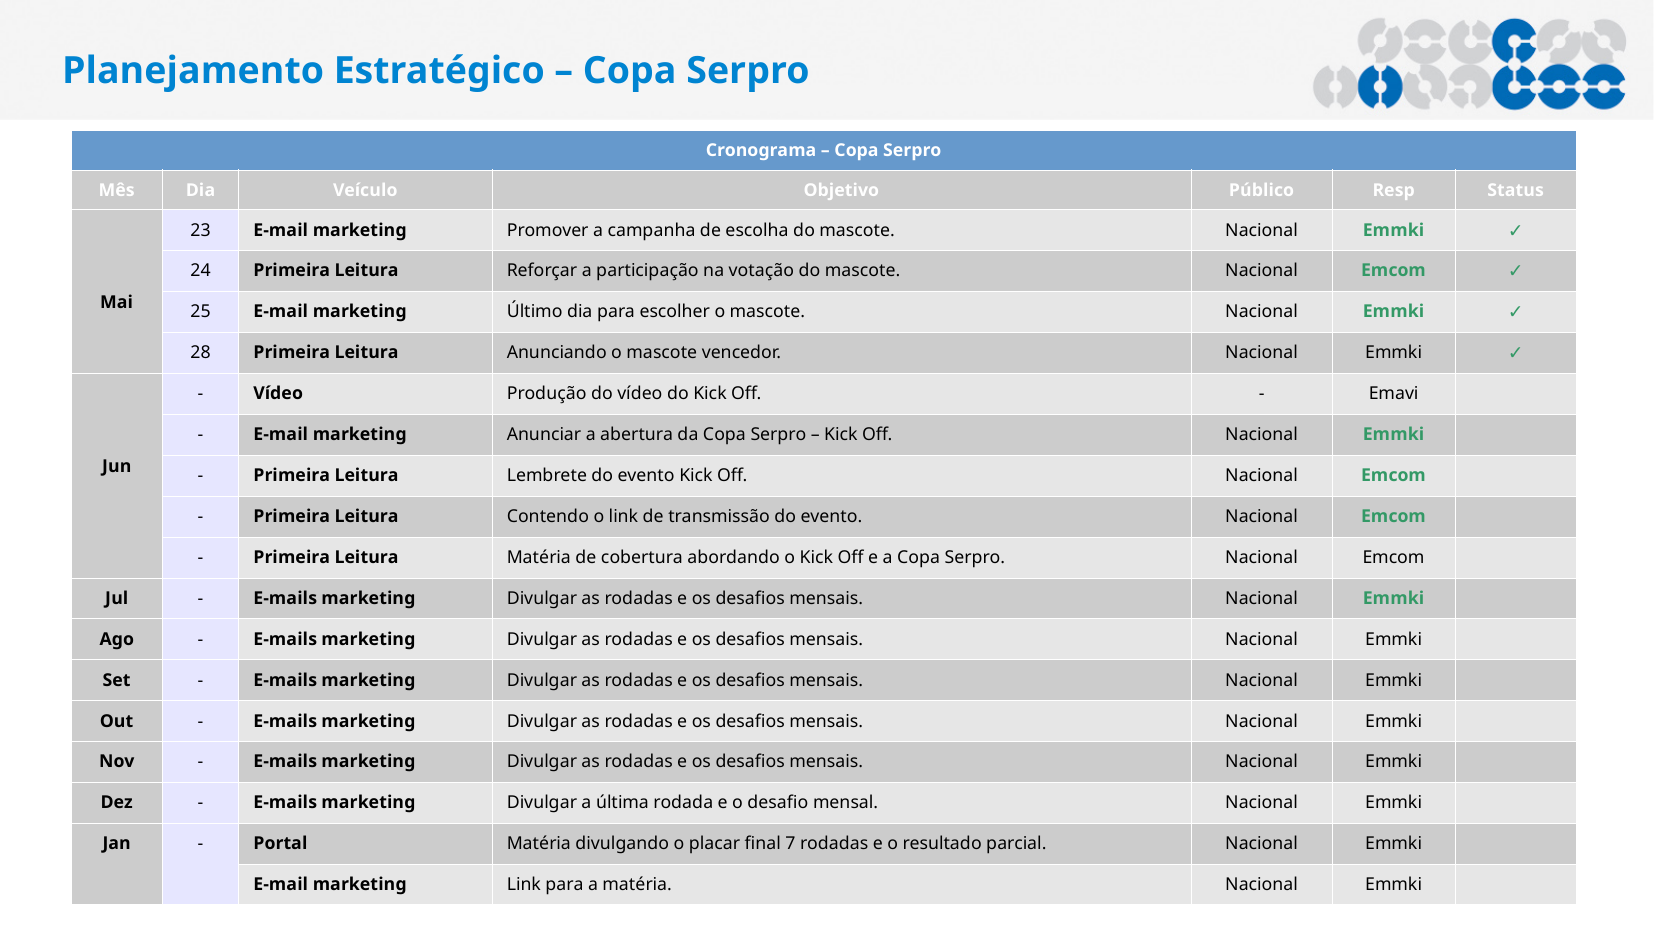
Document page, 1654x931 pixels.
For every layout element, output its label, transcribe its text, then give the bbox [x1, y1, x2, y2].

table_cell Nacional [1192, 456, 1332, 496]
table_cell Emmki [1333, 701, 1455, 741]
table_cell Emmki [1333, 292, 1455, 332]
table_cell - [163, 415, 238, 455]
table_cell [1456, 824, 1576, 864]
table_cell Anunciando o mascote vencedor. [493, 333, 1191, 373]
table_cell Nacional [1192, 579, 1332, 618]
table_cell - [163, 701, 238, 741]
table_cell Anunciar a abertura da Copa Serpro – Kick Off. [493, 415, 1191, 455]
table_cell Set [72, 660, 162, 700]
table_cell - [163, 579, 238, 618]
table_cell Nacional [1192, 333, 1332, 373]
table_cell Veículo [239, 171, 492, 209]
table_cell Nacional [1192, 210, 1332, 250]
table_cell Público [1192, 171, 1332, 209]
table_cell Divulgar as rodadas e os desafios mensais. [493, 579, 1191, 618]
table_cell Emmki [1333, 210, 1455, 250]
table_cell E-mail marketing [239, 865, 492, 904]
table_cell - [163, 824, 238, 904]
table_cell Emavi [1333, 374, 1455, 414]
table_cell Out [72, 701, 162, 741]
table_cell Reforçar a participação na votação do mascote. [493, 251, 1191, 291]
table_cell Portal [239, 824, 492, 864]
table_cell 28 [163, 333, 238, 373]
table_cell [1456, 415, 1576, 455]
table_cell Divulgar a última rodada e o desafio mensal. [493, 783, 1191, 823]
table_cell [1456, 701, 1576, 741]
table_cell Vídeo [239, 374, 492, 414]
table_cell Jul [72, 579, 162, 618]
table_cell Emmki [1333, 783, 1455, 823]
table_cell Nacional [1192, 415, 1332, 455]
table_cell Nacional [1192, 538, 1332, 578]
table_cell 23 [163, 210, 238, 250]
table_cell Nacional [1192, 660, 1332, 700]
table_cell 25 [163, 292, 238, 332]
table_cell Nacional [1192, 251, 1332, 291]
table_cell - [163, 497, 238, 537]
table_cell Emmki [1333, 824, 1455, 864]
table_cell Lembrete do evento Kick Off. [493, 456, 1191, 496]
table_cell Nacional [1192, 701, 1332, 741]
table_cell - [163, 742, 238, 782]
table_cell - [163, 660, 238, 700]
table_cell - [163, 619, 238, 659]
table_cell Primeira Leitura [239, 538, 492, 578]
table_cell [1456, 783, 1576, 823]
table_cell E-mails marketing [239, 660, 492, 700]
table_cell - [1192, 374, 1332, 414]
table_cell Divulgar as rodadas e os desafios mensais. [493, 742, 1191, 782]
table_cell Emmki [1333, 333, 1455, 373]
table_cell Nacional [1192, 824, 1332, 864]
table_cell E-mails marketing [239, 579, 492, 618]
table_cell [1456, 374, 1576, 414]
table_cell [1456, 865, 1576, 904]
table_cell - [163, 538, 238, 578]
table_cell E-mail marketing [239, 292, 492, 332]
table_cell Jan [72, 824, 162, 904]
table_cell Dia [163, 171, 238, 209]
table_cell ✓ [1456, 251, 1576, 291]
table_cell E-mails marketing [239, 701, 492, 741]
table_cell Objetivo [493, 171, 1191, 209]
table_cell [1456, 742, 1576, 782]
table_cell Emmki [1333, 865, 1455, 904]
table_cell Primeira Leitura [239, 456, 492, 496]
text_box Planejamento Estratégico – Copa Serpro [47, 35, 1300, 102]
table_cell [1456, 538, 1576, 578]
table_cell 24 [163, 251, 238, 291]
table_cell Primeira Leitura [239, 497, 492, 537]
table_cell Jun [72, 374, 162, 578]
table_cell Resp [1333, 171, 1455, 209]
table_cell Nacional [1192, 865, 1332, 904]
table_cell Mês [72, 171, 162, 209]
table_cell Nacional [1192, 742, 1332, 782]
table_cell Emmki [1333, 619, 1455, 659]
table_cell Nacional [1192, 292, 1332, 332]
table_cell Emmki [1333, 660, 1455, 700]
picture [0, 0, 1654, 931]
table_cell [1456, 660, 1576, 700]
table_cell Link para a matéria. [493, 865, 1191, 904]
table_cell E-mails marketing [239, 783, 492, 823]
table_cell Promover a campanha de escolha do mascote. [493, 210, 1191, 250]
table_cell [1456, 456, 1576, 496]
table_cell E-mails marketing [239, 742, 492, 782]
table_cell Nacional [1192, 497, 1332, 537]
table_cell Nacional [1192, 619, 1332, 659]
table_cell ✓ [1456, 333, 1576, 373]
table_cell E-mail marketing [239, 210, 492, 250]
table_cell Emcom [1333, 497, 1455, 537]
table_cell - [163, 783, 238, 823]
table_cell [1456, 579, 1576, 618]
table_cell Matéria divulgando o placar final 7 rodadas e o resultado parcial. [493, 824, 1191, 864]
table_cell Nacional [1192, 783, 1332, 823]
table_cell E-mail marketing [239, 415, 492, 455]
table_cell Último dia para escolher o mascote. [493, 292, 1191, 332]
table_cell Emmki [1333, 579, 1455, 618]
table_header Cronograma – Copa Serpro [72, 131, 1576, 170]
table_cell Dez [72, 783, 162, 823]
table_cell Emmki [1333, 742, 1455, 782]
table_cell Matéria de cobertura abordando o Kick Off e a Copa Serpro. [493, 538, 1191, 578]
table_cell E-mails marketing [239, 619, 492, 659]
table_cell [1456, 497, 1576, 537]
table_cell ✓ [1456, 210, 1576, 250]
table_cell Emmki [1333, 415, 1455, 455]
table_cell ✓ [1456, 292, 1576, 332]
table_cell - [163, 456, 238, 496]
table_cell Emcom [1333, 251, 1455, 291]
table_cell Divulgar as rodadas e os desafios mensais. [493, 701, 1191, 741]
table_cell Nov [72, 742, 162, 782]
table_cell - [163, 374, 238, 414]
table_cell Mai [72, 210, 162, 373]
table_cell Divulgar as rodadas e os desafios mensais. [493, 660, 1191, 700]
table_cell Ago [72, 619, 162, 659]
table_cell Contendo o link de transmissão do evento. [493, 497, 1191, 537]
table_cell Status [1456, 171, 1576, 209]
table_cell Produção do vídeo do Kick Off. [493, 374, 1191, 414]
table_cell Divulgar as rodadas e os desafios mensais. [493, 619, 1191, 659]
table_cell Primeira Leitura [239, 333, 492, 373]
table_cell Emcom [1333, 538, 1455, 578]
table_cell Primeira Leitura [239, 251, 492, 291]
table_cell Emcom [1333, 456, 1455, 496]
table_cell [1456, 619, 1576, 659]
